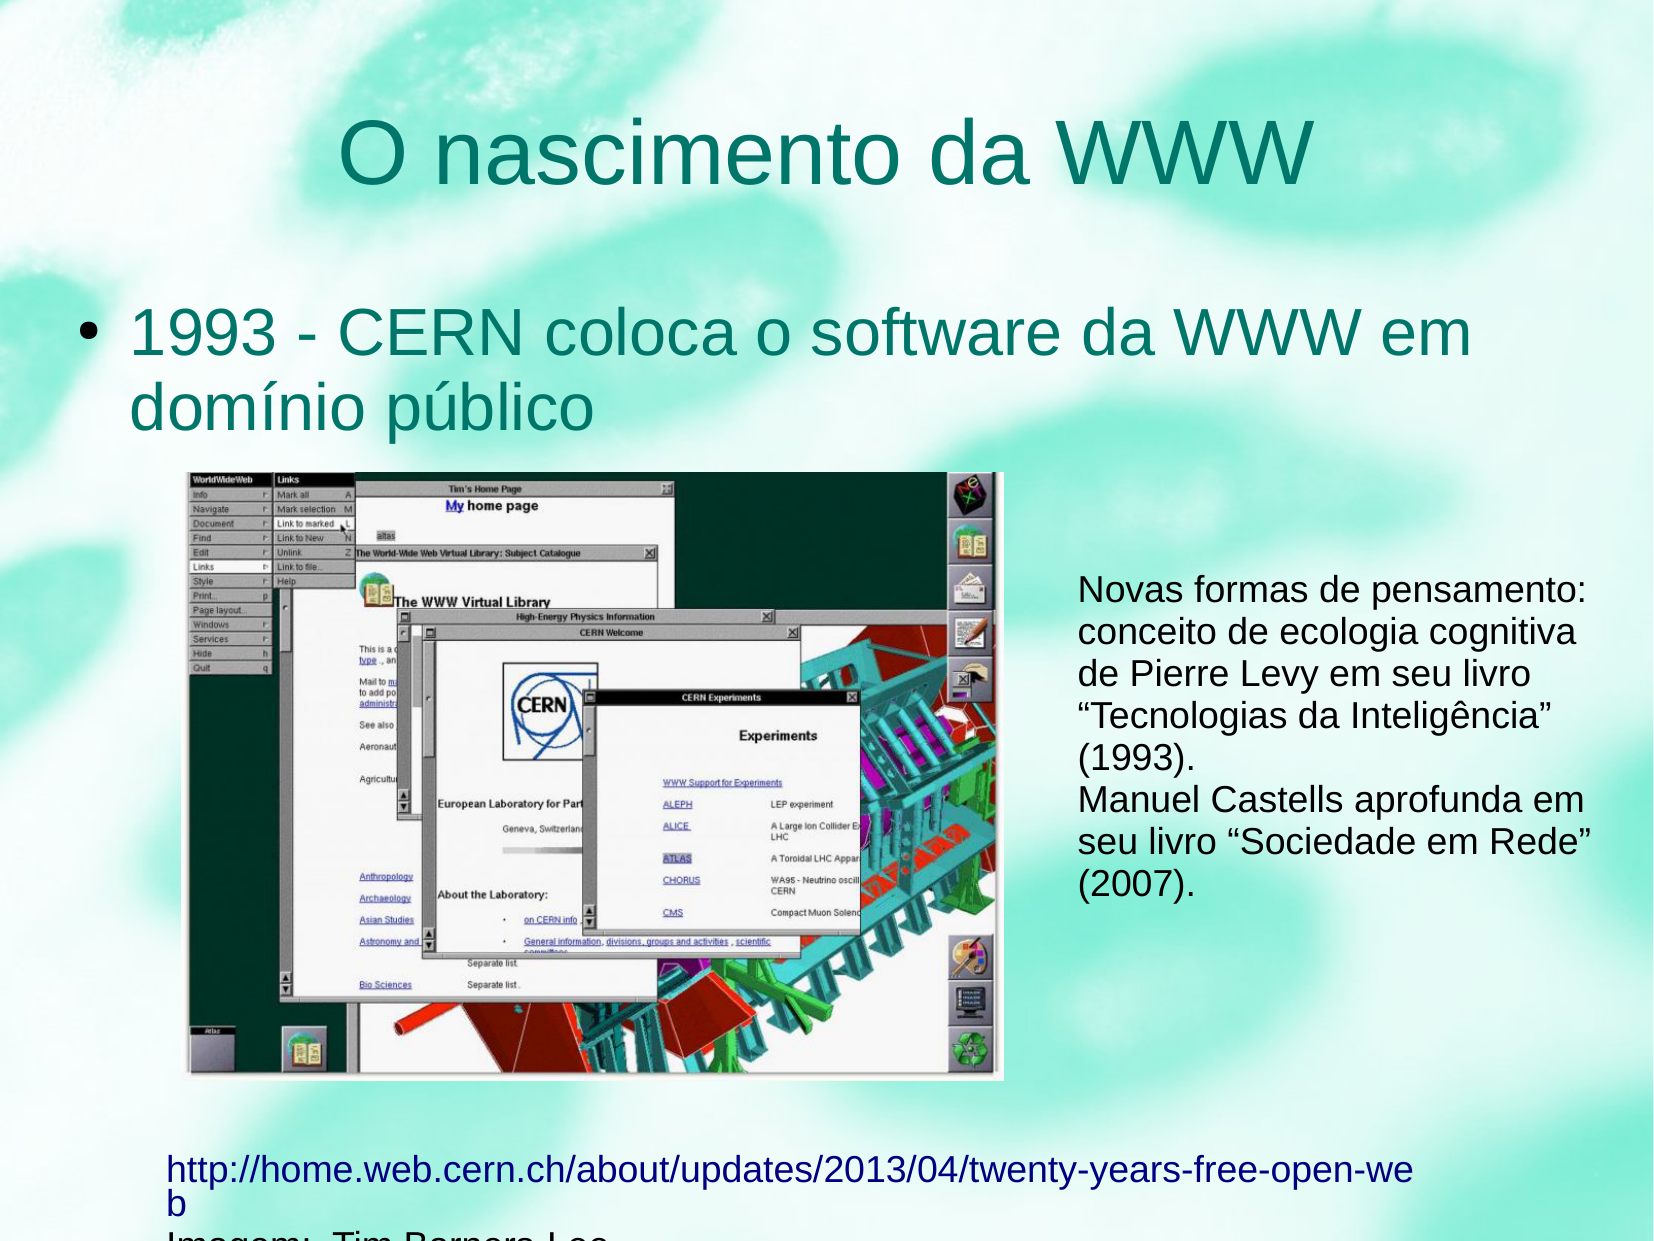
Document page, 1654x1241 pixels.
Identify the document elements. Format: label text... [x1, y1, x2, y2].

text_box Novas formas de pensamento: conceito de ecologia cognitiva de Pierre Levy em seu livro “Tecnologias da Inteligência” (1993). Manuel Castells aprofunda em seu livro “Sociedade em Rede” (2007). [1062, 561, 1625, 912]
title O nascimento da WWW [82, 49, 1571, 257]
picture [0, 0, 1654, 1241]
text_box http://home.web.cern.ch/about/updates/2013/04/twenty-years-free-open-web Imagem: Tim Barners-Lee [151, 1141, 1447, 1241]
list 1993 - CERN coloca o software da WWW em domínio público [59, 295, 1654, 1015]
